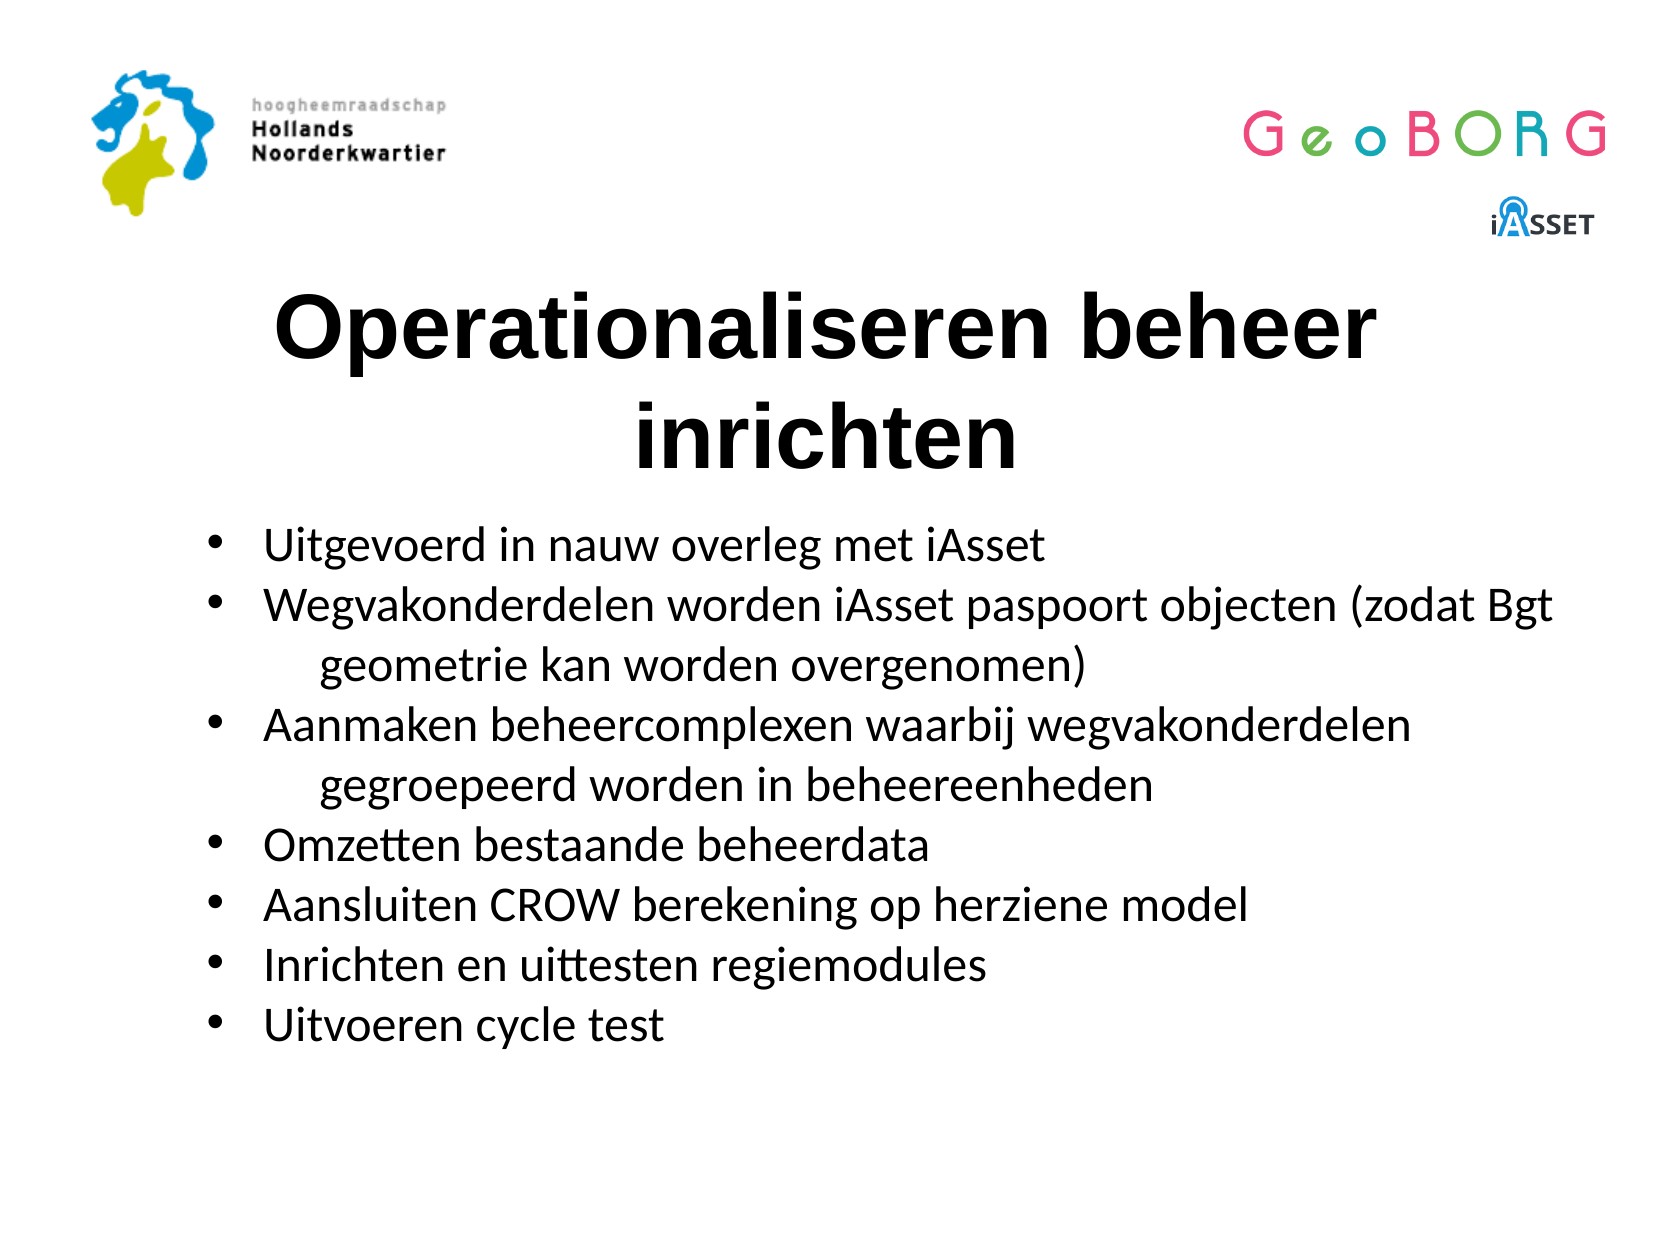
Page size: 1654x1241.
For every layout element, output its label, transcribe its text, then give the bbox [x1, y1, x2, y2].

title Operationaliseren beheer inrichten [82, 269, 1571, 503]
text_box Uitgevoerd in nauw overleg met iAsset Wegvakonderdelen worden iAsset paspoort objecten (zodat Bgt geometrie kan worden overgenomen) Aanmaken beheercomplexen waarbij wegvakonderdelen gegroepeerd worden in beheereenheden Omzetten bestaande beheerdata Aansluiten CROW berekening op herziene model Inrichten en uittesten regiemodules Uitvoeren cycle test [41, 503, 1612, 1065]
picture [59, 47, 481, 240]
picture [1239, 106, 1619, 165]
picture [1487, 195, 1595, 239]
